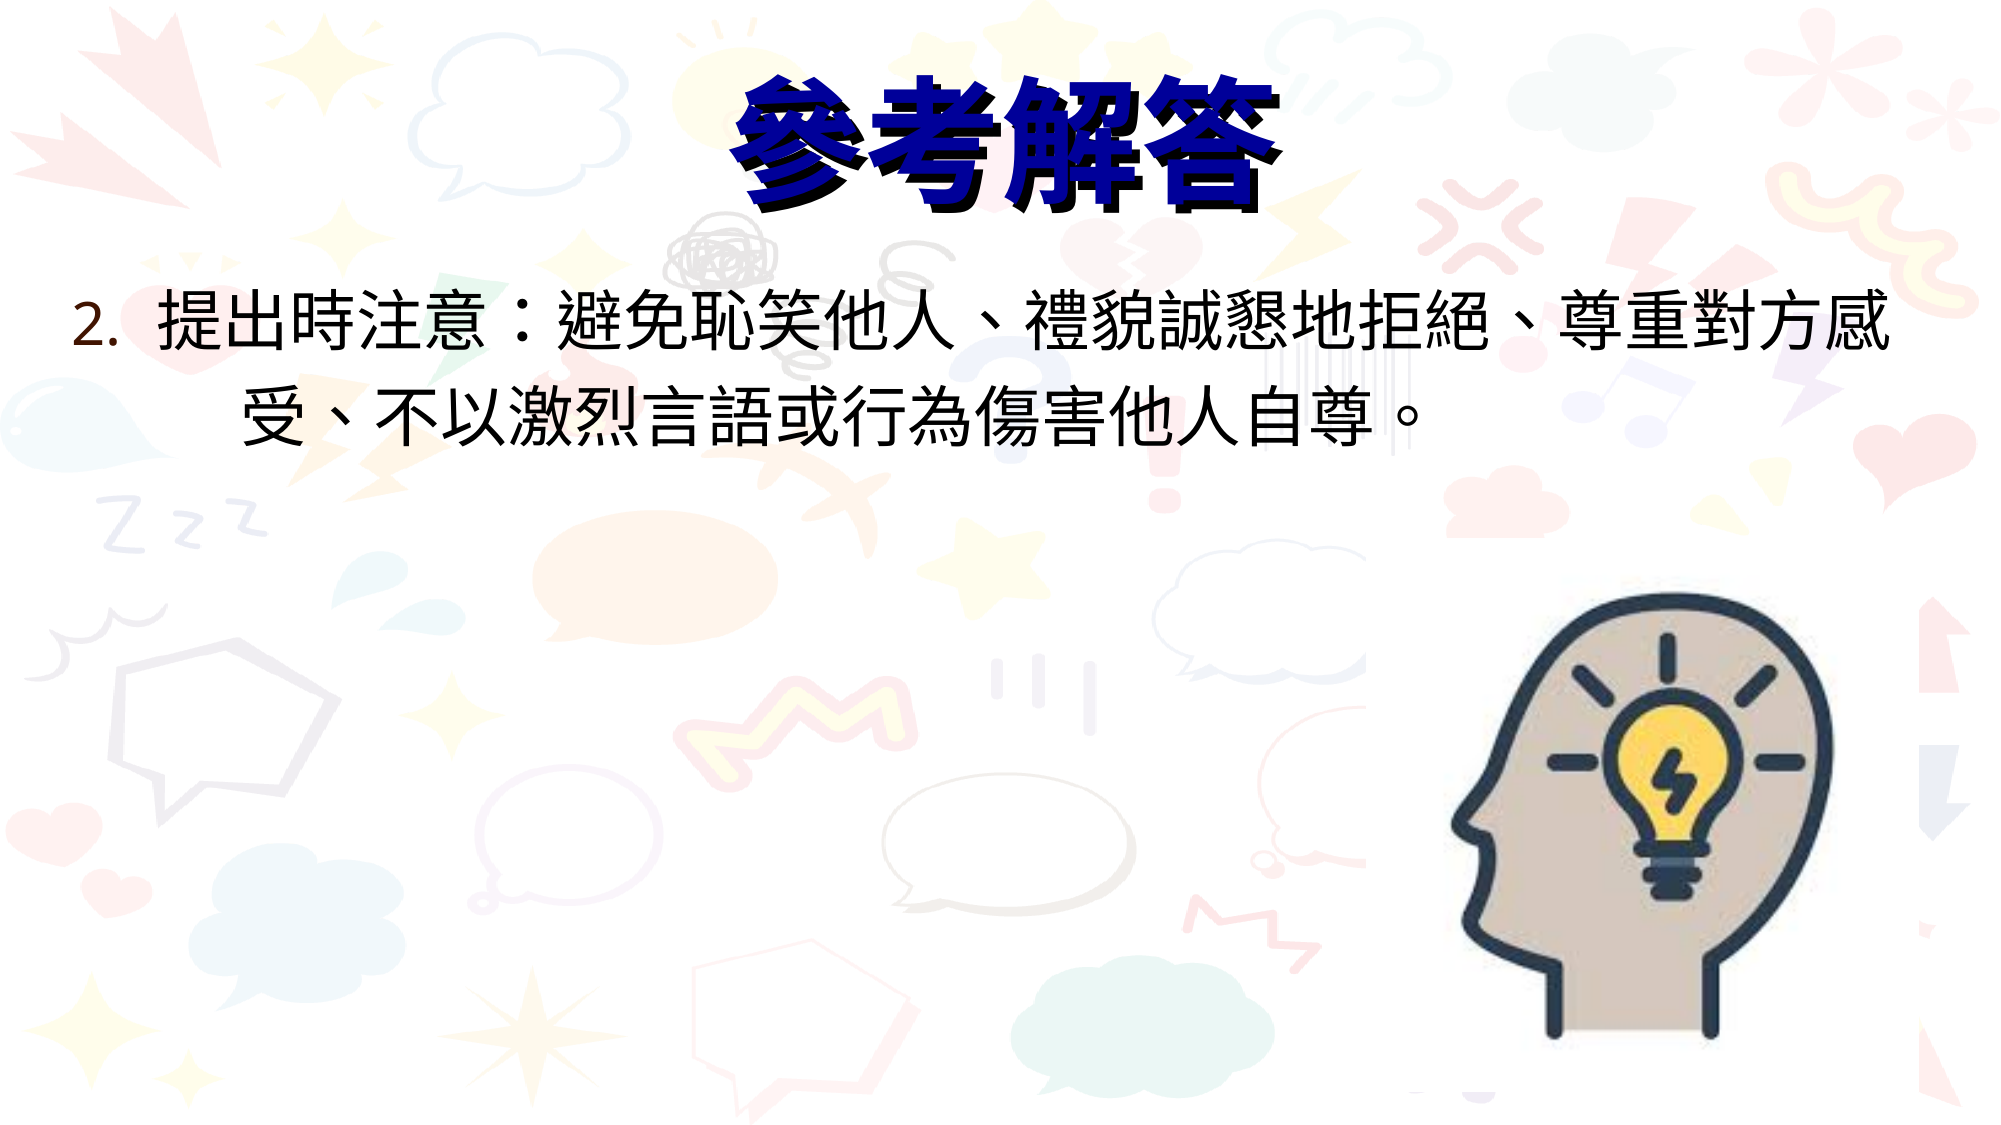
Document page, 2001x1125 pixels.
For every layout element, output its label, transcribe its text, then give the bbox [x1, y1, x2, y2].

list 提出時注意：避免恥笑他人、禮貌誠懇地拒絕、尊重對方感受、不以激烈言語或行為傷害他人自尊。 [56, 255, 1947, 1125]
picture [1366, 538, 1919, 1092]
title 參考解答 [326, 44, 1677, 232]
